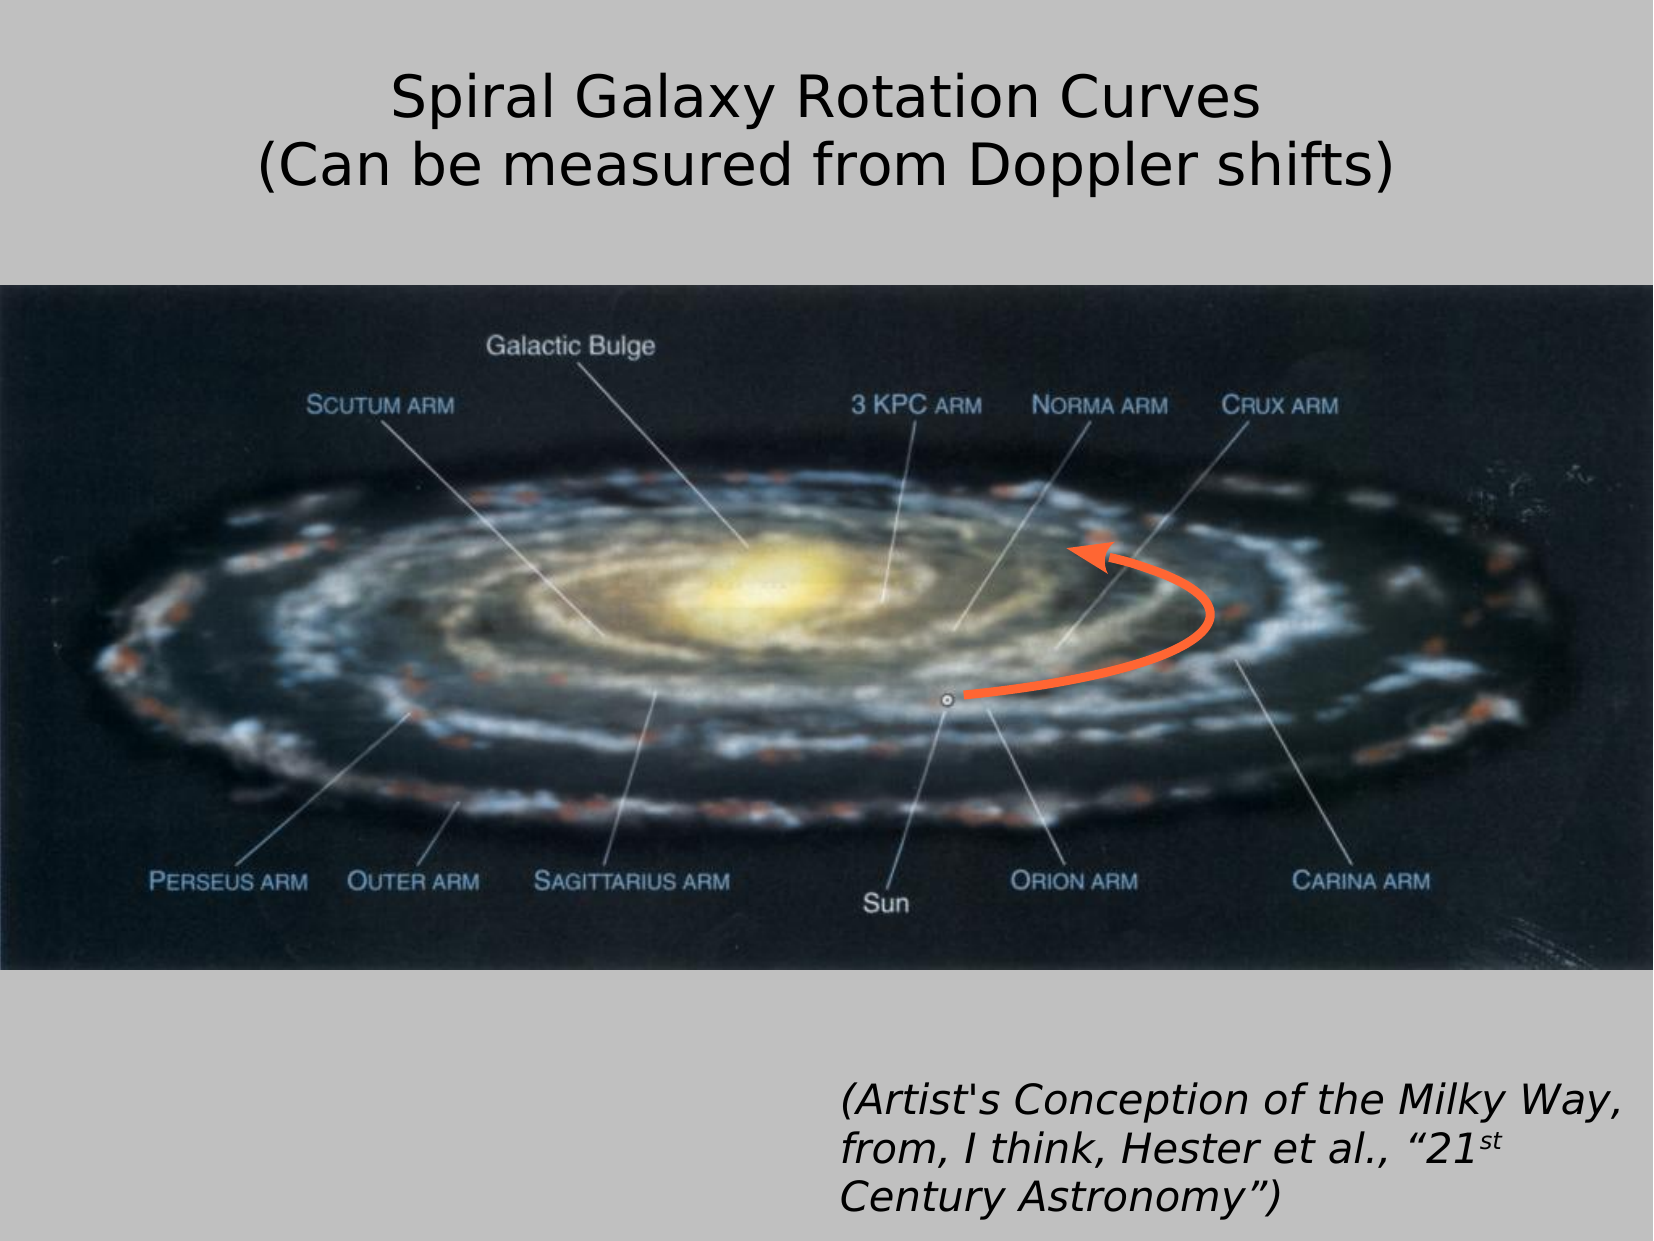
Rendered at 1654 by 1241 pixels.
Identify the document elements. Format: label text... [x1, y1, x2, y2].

text_box Spiral Galaxy Rotation Curves (Can be measured from Doppler shifts) [241, 56, 1412, 207]
picture [0, 285, 1653, 970]
text_box (Artist's Conception of the Milky Way, from, I think, Hester et al., “21st Century Astronomy”) [825, 1068, 1643, 1231]
